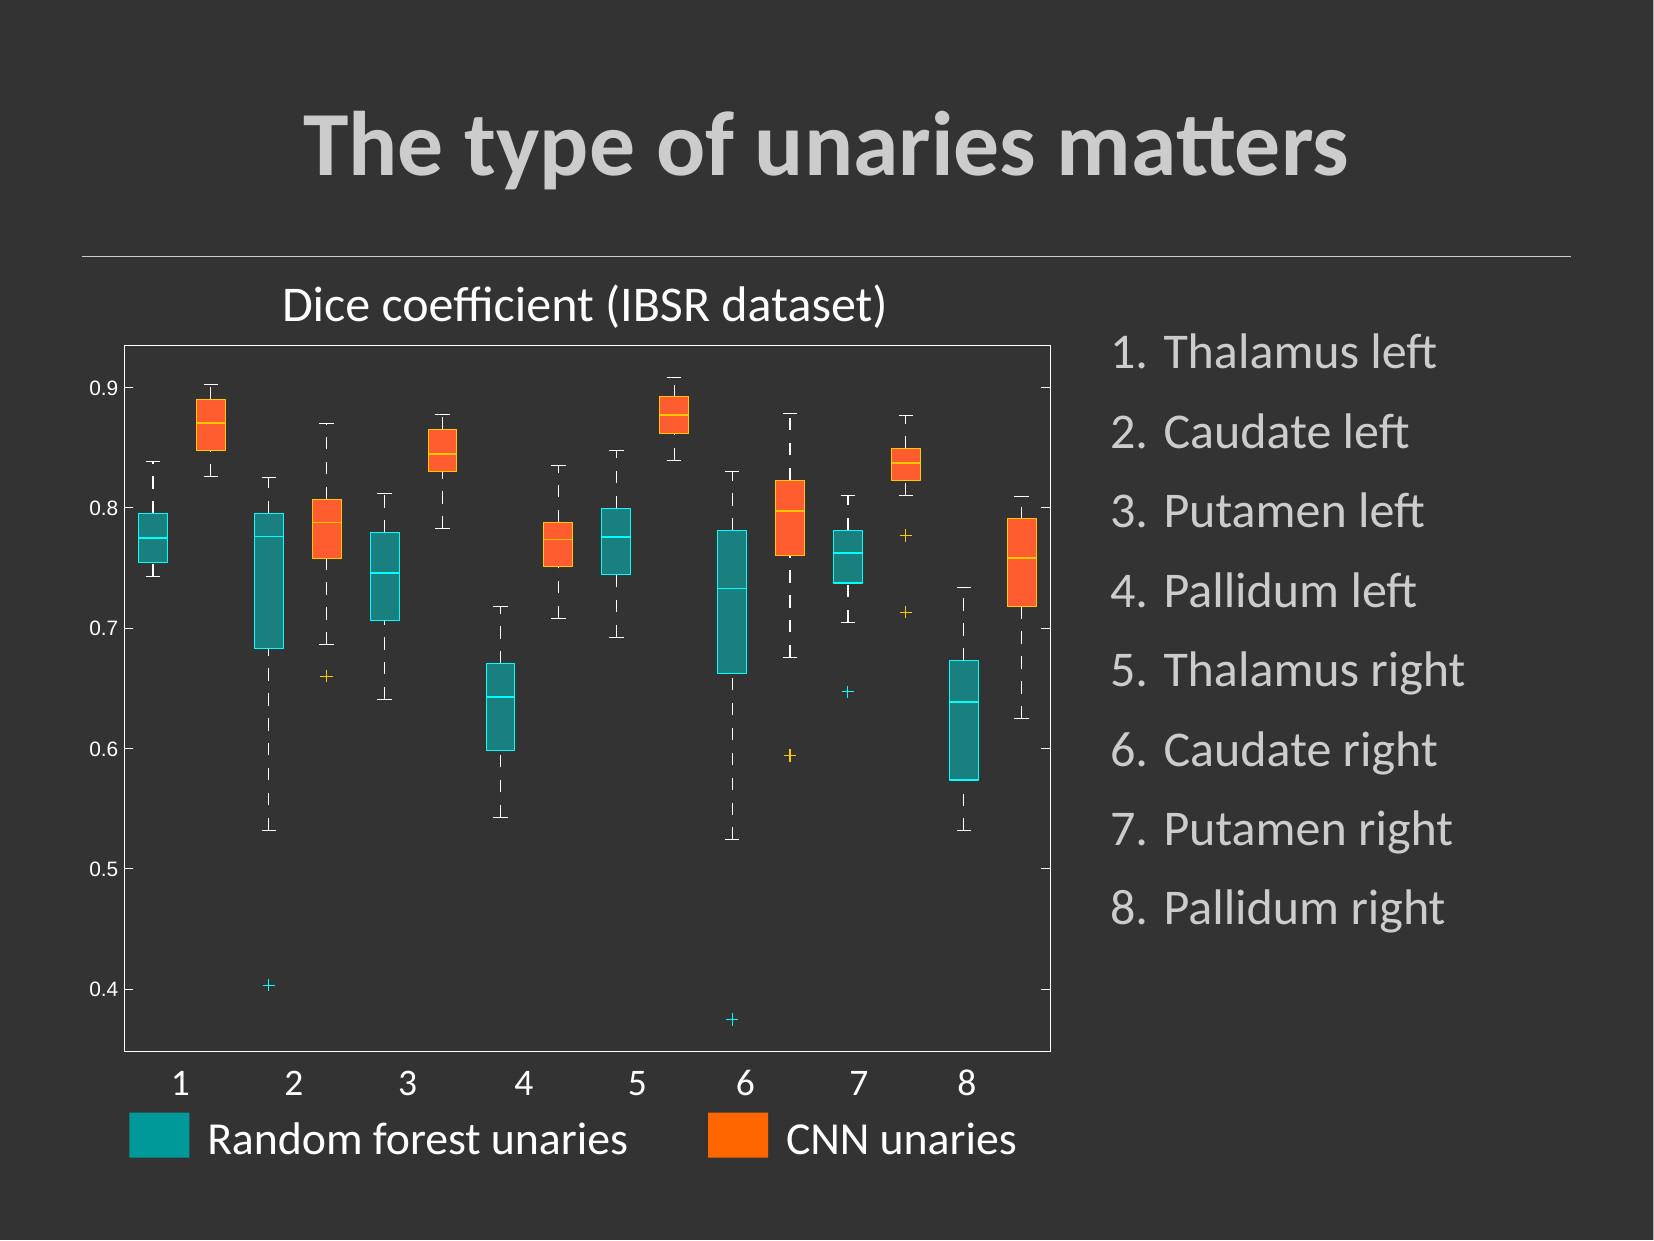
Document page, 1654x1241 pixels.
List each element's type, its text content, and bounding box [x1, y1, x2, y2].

text_box [708, 1112, 769, 1158]
text_box Dice coefficient (IBSR dataset) [225, 276, 946, 342]
text_box [129, 1112, 190, 1158]
picture [88, 337, 1060, 1083]
text_box CNN unaries [771, 1112, 1111, 1220]
list Thalamus left Caudate left Putamen left Pallidum left Thalamus right Caudate right Putamen right Pallidum right [1092, 331, 1550, 1011]
text_box Random forest unaries [192, 1112, 662, 1220]
title The type of unaries matters [82, 49, 1571, 257]
